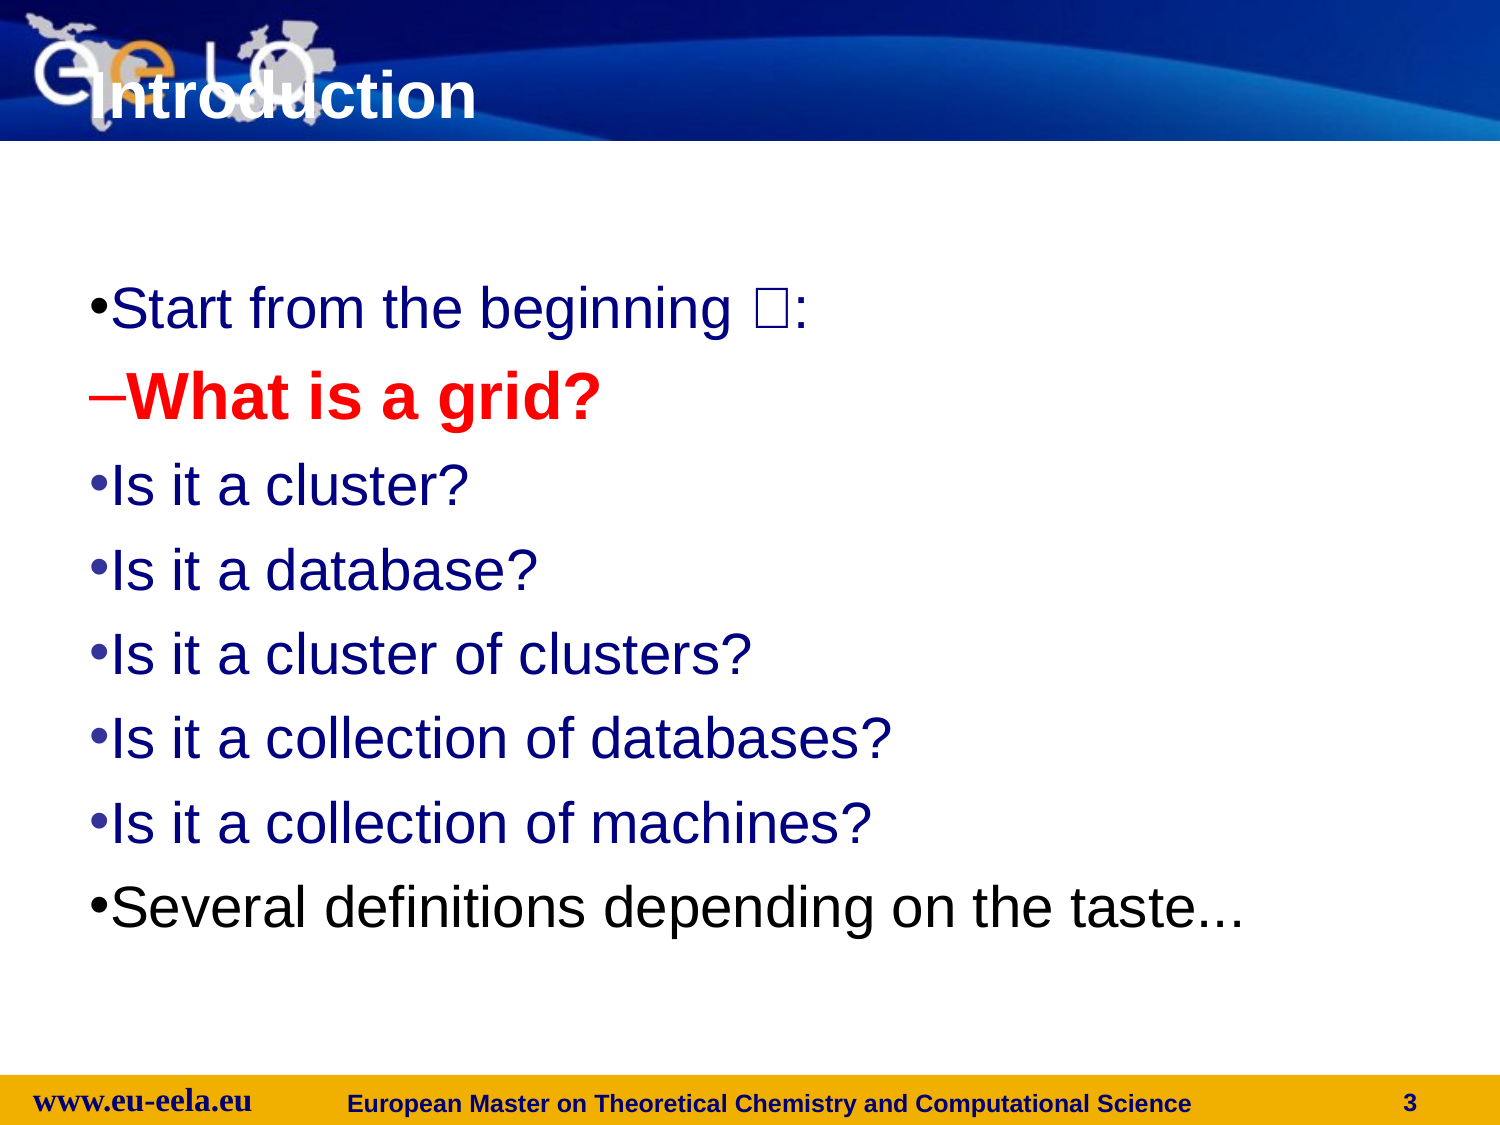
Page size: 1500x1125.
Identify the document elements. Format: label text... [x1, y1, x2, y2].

text_box European Master on Theoretical Chemistry and Computational Science [332, 1080, 1388, 1125]
text_box [1388, 1078, 1475, 1125]
title Introduction [75, 0, 1426, 186]
text_box Start from the beginning : What is a grid? Is it a cluster? Is it a database? Is it a cluster of clusters? Is it a collection of databases? Is it a collection of machines? Several definitions depending on the taste... [75, 262, 1426, 1006]
